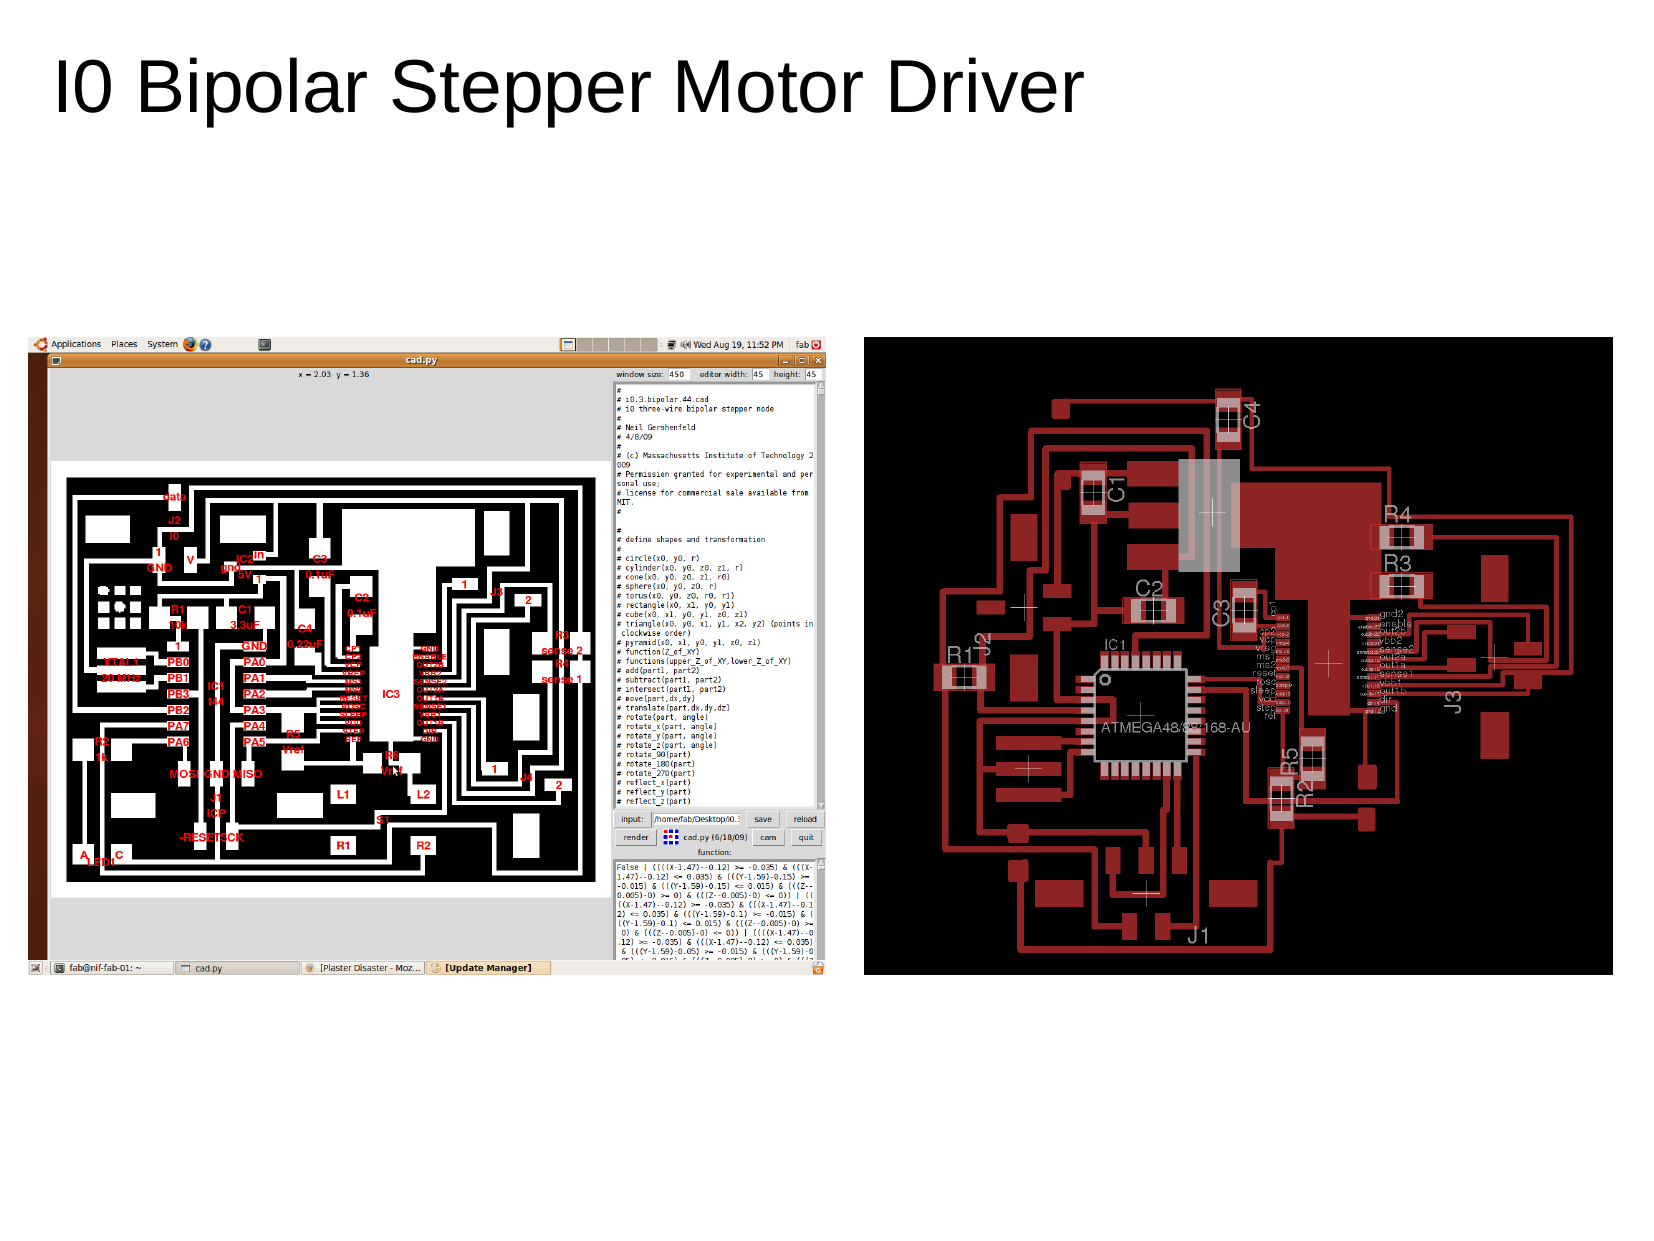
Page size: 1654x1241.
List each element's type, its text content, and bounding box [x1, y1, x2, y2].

picture [28, 337, 826, 976]
text_box I0 Bipolar Stepper Motor Driver [37, 37, 1388, 146]
picture [864, 337, 1613, 976]
